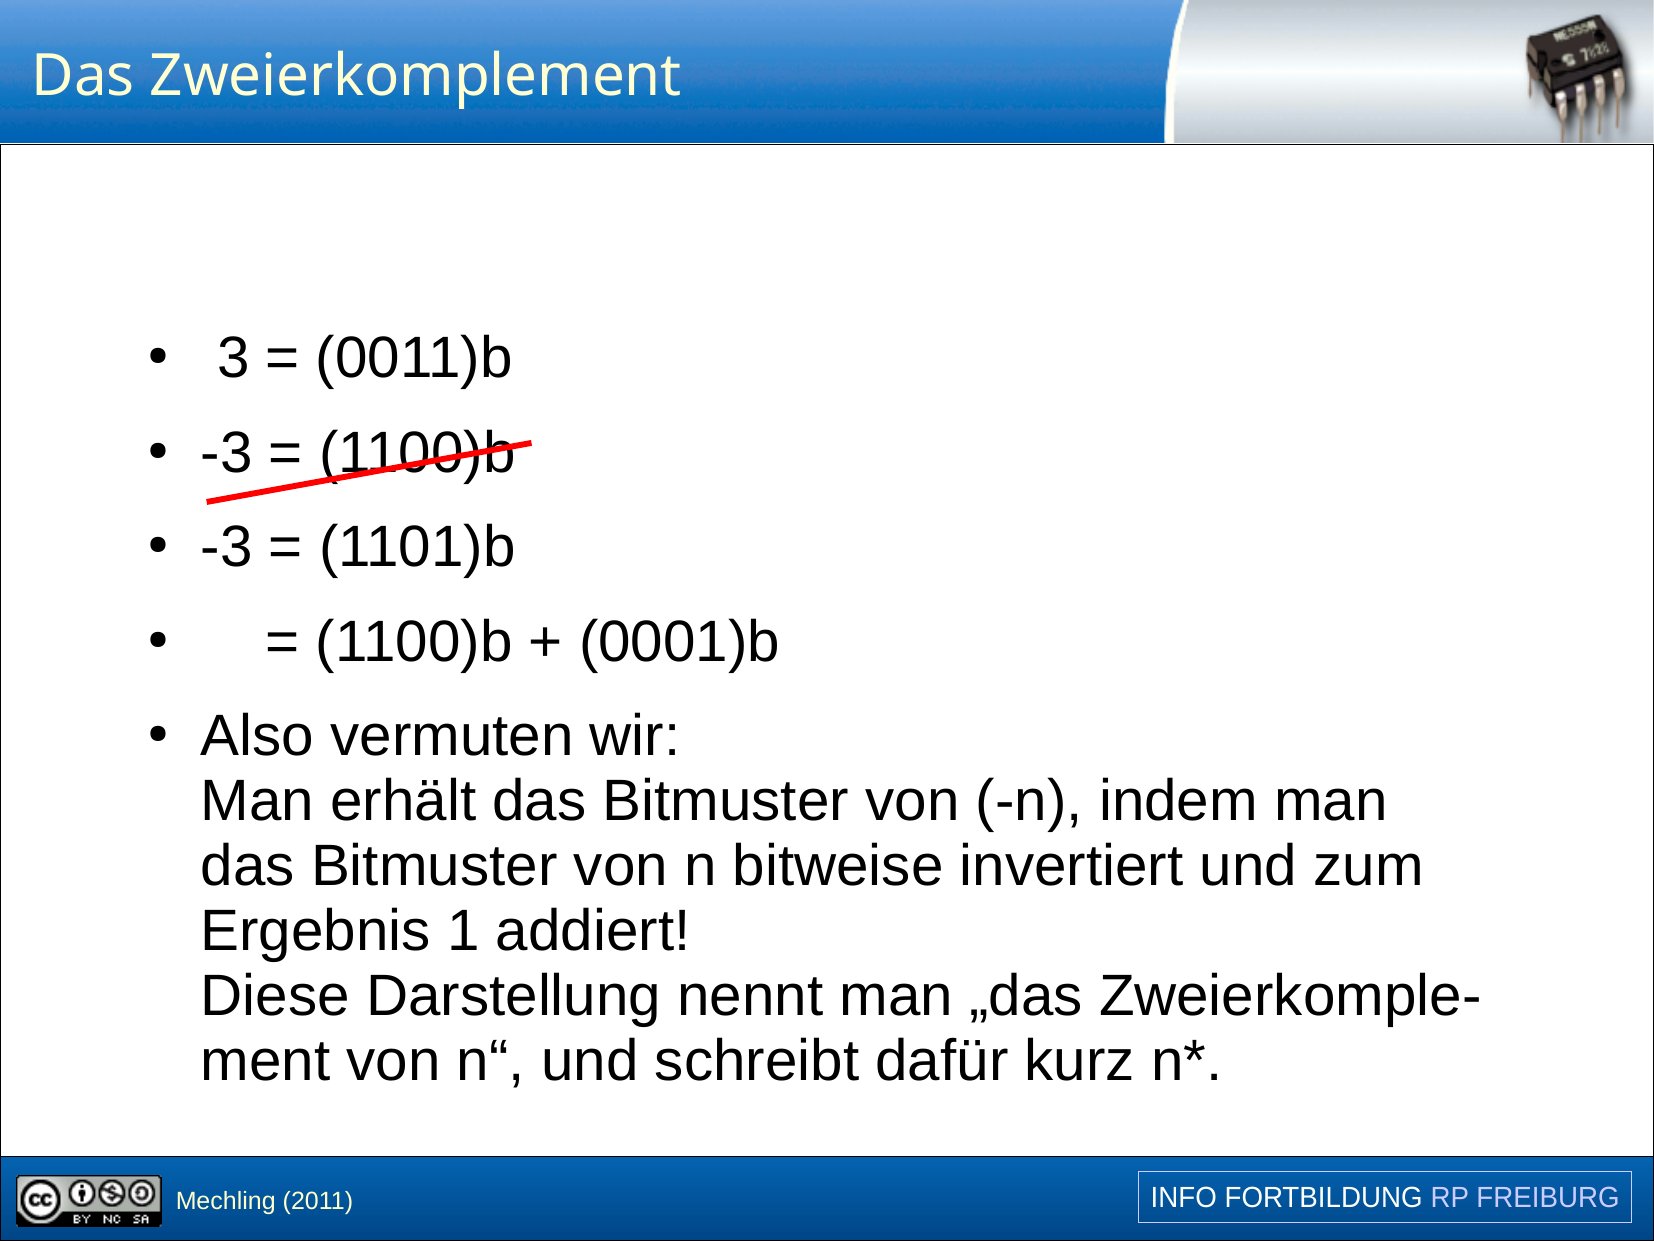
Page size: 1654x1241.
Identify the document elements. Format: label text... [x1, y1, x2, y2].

list 3 = (0011)b -3 = (1100)b -3 = (1101)b = (1100)b + (0001)b Also vermuten wir: Man erhält das Bitmuster von (-n), indem man das Bitmuster von n bitweise invertiert und zum Ergebnis 1 addiert! Diese Darstellung nennt man „das Zweierkomple-ment von n“, und schreibt dafür kurz n*. [129, 324, 1489, 1101]
picture [16, 1175, 162, 1227]
picture [0, 0, 1654, 143]
title Das Zweierkomplement [31, 34, 1151, 112]
